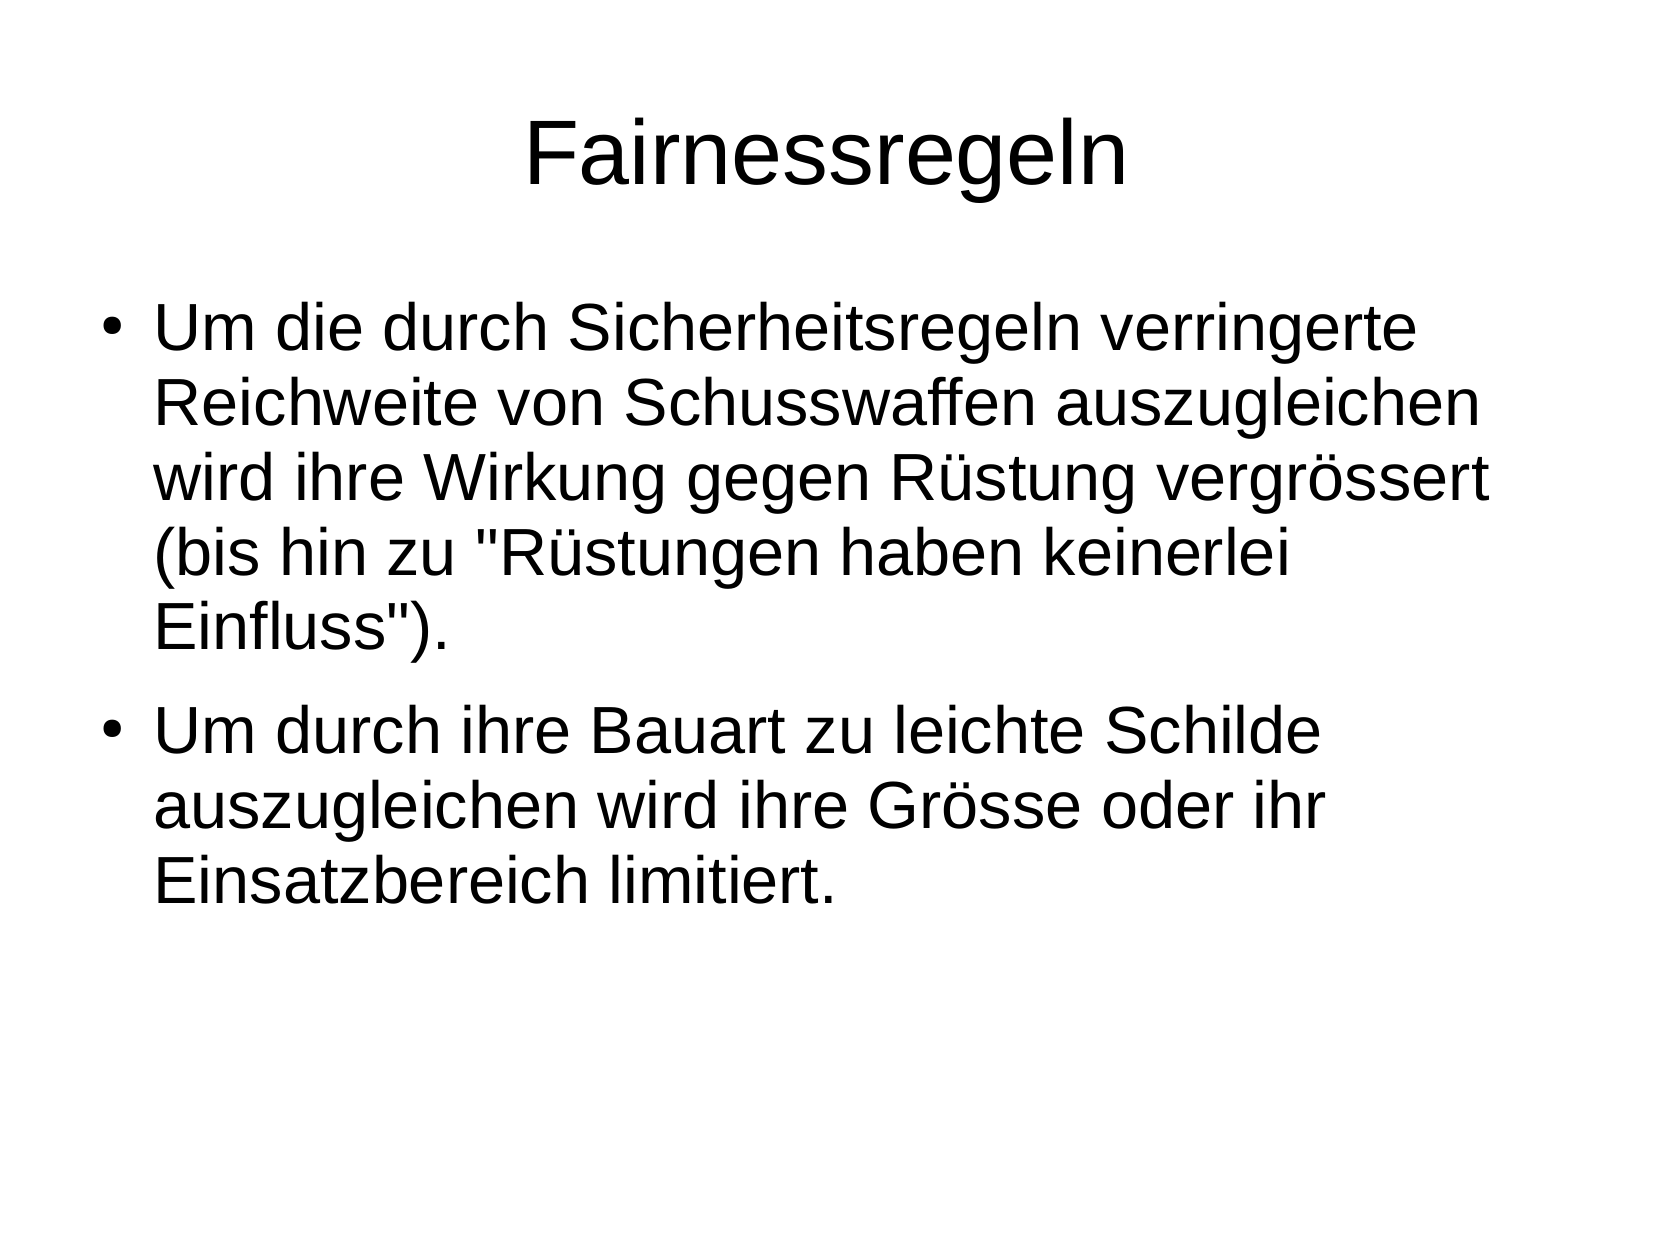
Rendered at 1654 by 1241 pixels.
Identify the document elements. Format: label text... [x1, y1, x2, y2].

list Um die durch Sicherheitsregeln verringerte Reichweite von Schusswaffen auszugleichen wird ihre Wirkung gegen Rüstung vergrössert (bis hin zu "Rüstungen haben keinerlei Einfluss"). Um durch ihre Bauart zu leichte Schilde auszugleichen wird ihre Grösse oder ihr Einsatzbereich limitiert. [82, 290, 1571, 1010]
title Fairnessregeln [82, 49, 1571, 257]
